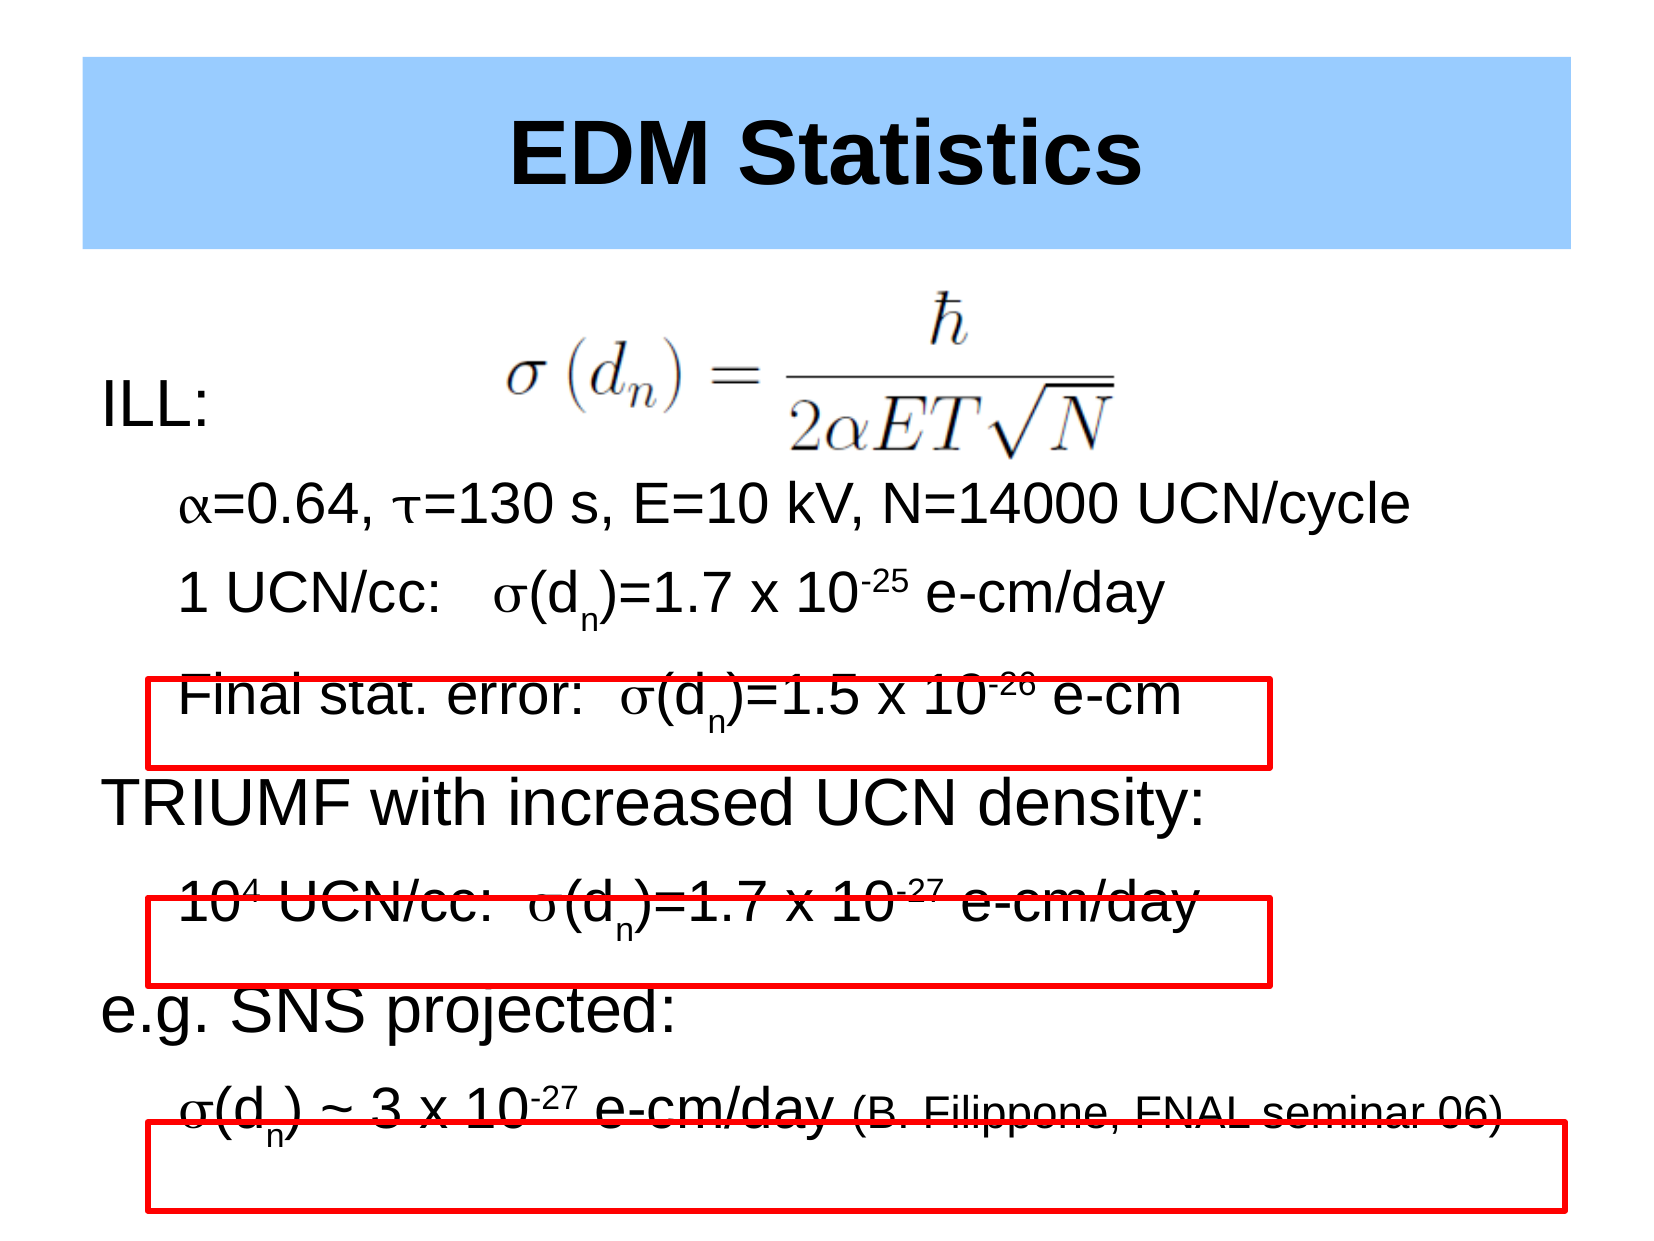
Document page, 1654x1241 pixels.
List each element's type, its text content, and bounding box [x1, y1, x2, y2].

list ILL: =0.64, =130 s, E=10 kV, N=14000 UCN/cycle 1 UCN/cc: (dn)=1.7 x 10-25 e-cm/day Final stat. error: (dn)=1.5 x 10-26 e-cm TRIUMF with increased UCN density: 104 UCN/cc: (dn)=1.7 x 10-27 e-cm/day e.g. SNS projected: (dn) ~ 3 x 10-27 e-cm/day (B. Filippone, FNAL seminar 06) [151, 1125, 1562, 1208]
title EDM Statistics [82, 56, 1571, 250]
list ILL: =0.64, =130 s, E=10 kV, N=14000 UCN/cycle 1 UCN/cc: (dn)=1.7 x 10-25 e-cm/day Final stat. error: (dn)=1.5 x 10-26 e-cm TRIUMF with increased UCN density: 104 UCN/cc: (dn)=1.7 x 10-27 e-cm/day e.g. SNS projected: (dn) ~ 3 x 10-27 e-cm/day (B. Filippone, FNAL seminar 06) [82, 366, 1571, 1210]
picture [442, 250, 1194, 366]
